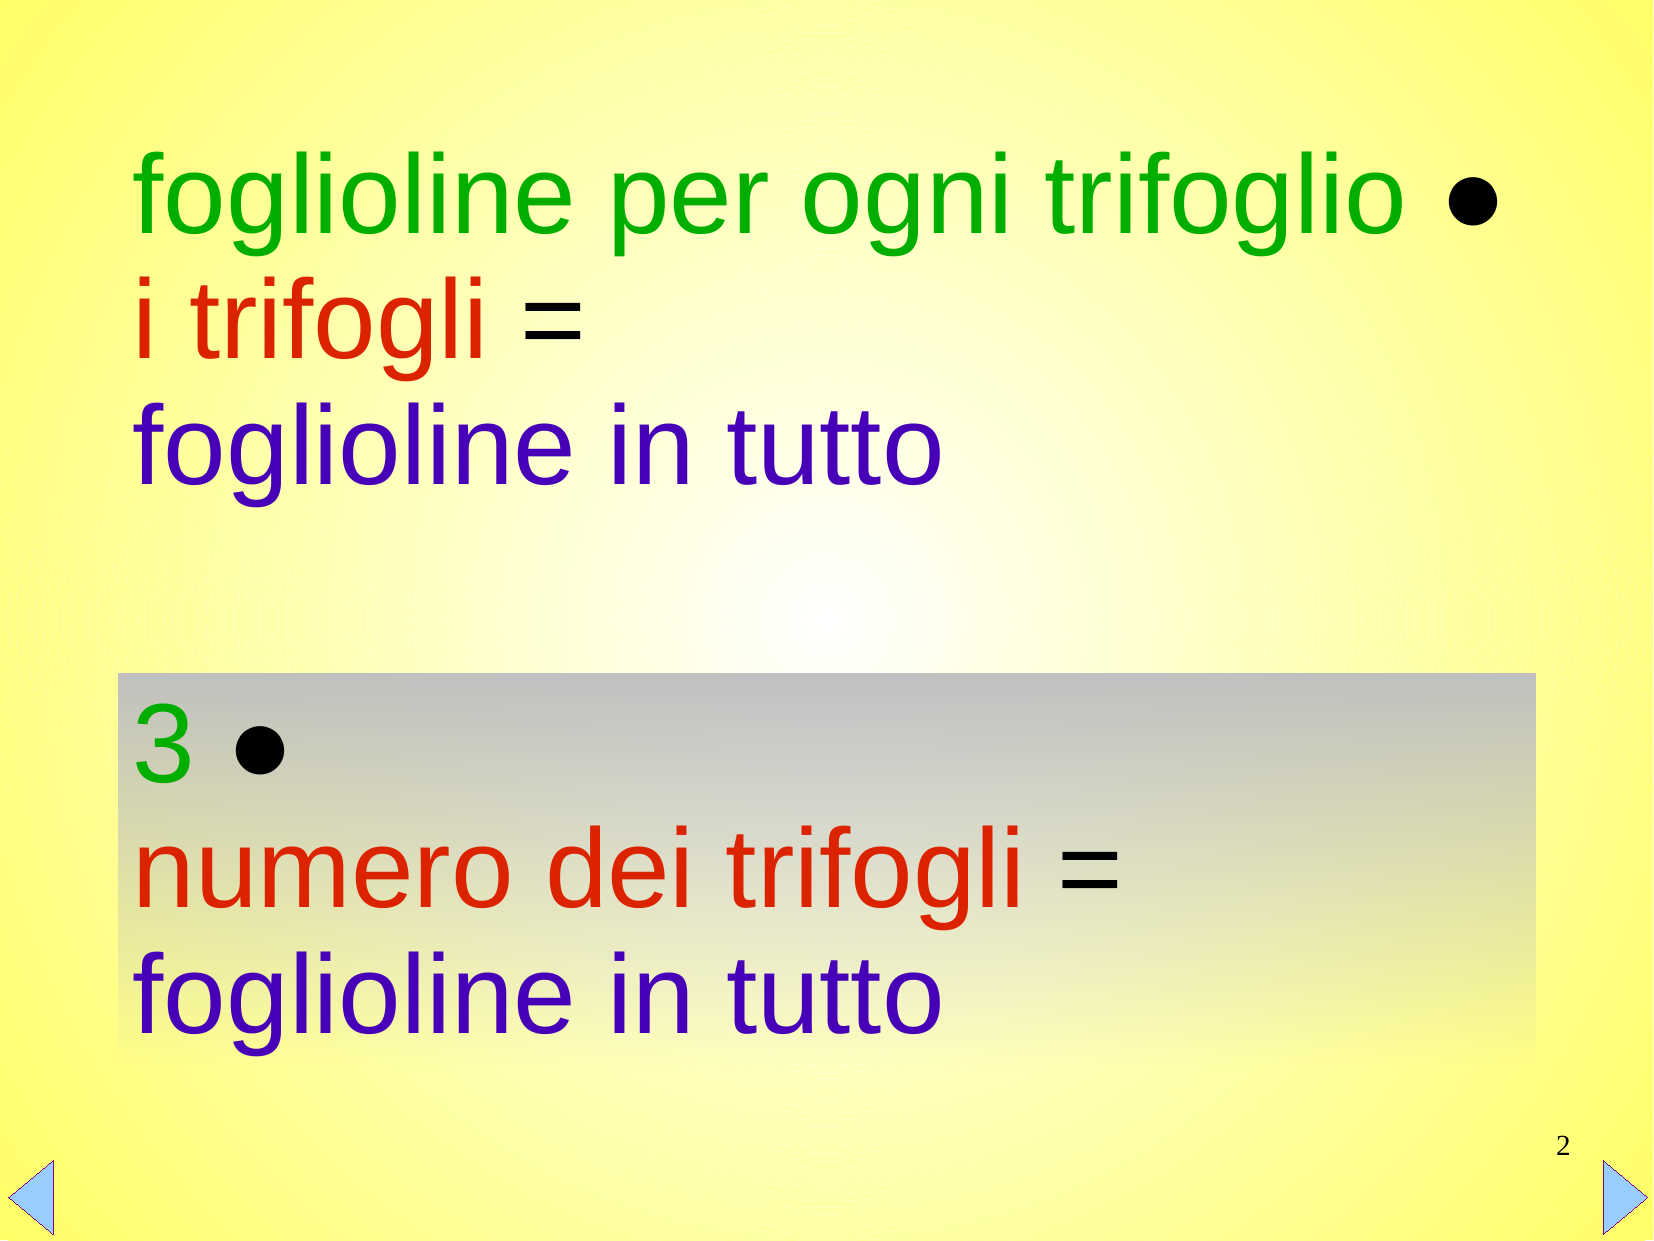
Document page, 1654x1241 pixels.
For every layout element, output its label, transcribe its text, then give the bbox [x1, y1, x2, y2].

text_box [1603, 1160, 1648, 1235]
text_box foglioline per ogni trifoglio ● i trifogli = foglioline in tutto [118, 124, 1536, 516]
text_box [8, 1160, 54, 1235]
text_box 3 ● numero dei trifogli = foglioline in tutto [118, 673, 1536, 1065]
